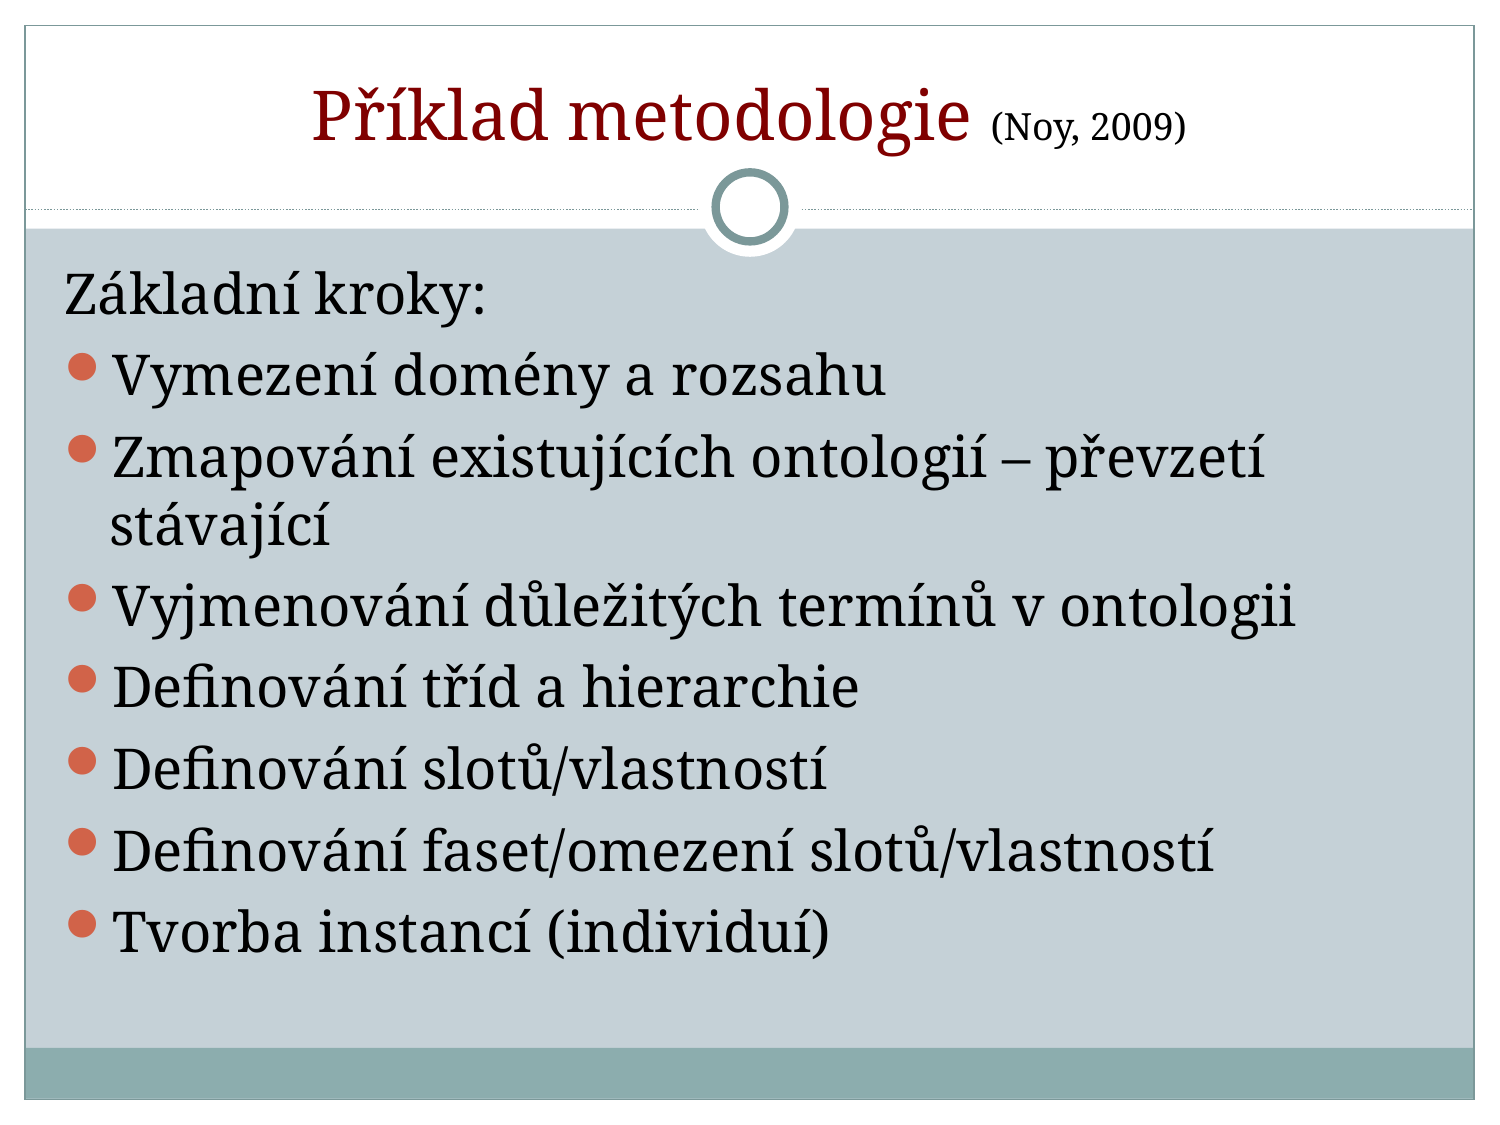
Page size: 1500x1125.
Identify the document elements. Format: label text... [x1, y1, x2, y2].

list Základní kroky: Vymezení domény a rozsahu Zmapování existujících ontologií – převzetí stávající Vyjmenování důležitých termínů v ontologii Definování tříd a hierarchie Definování slotů/vlastností Definování faset/omezení slotů/vlastností Tvorba instancí (individuí) [49, 250, 1445, 1068]
title Příklad metodologie (Noy, 2009) [49, 37, 1450, 162]
